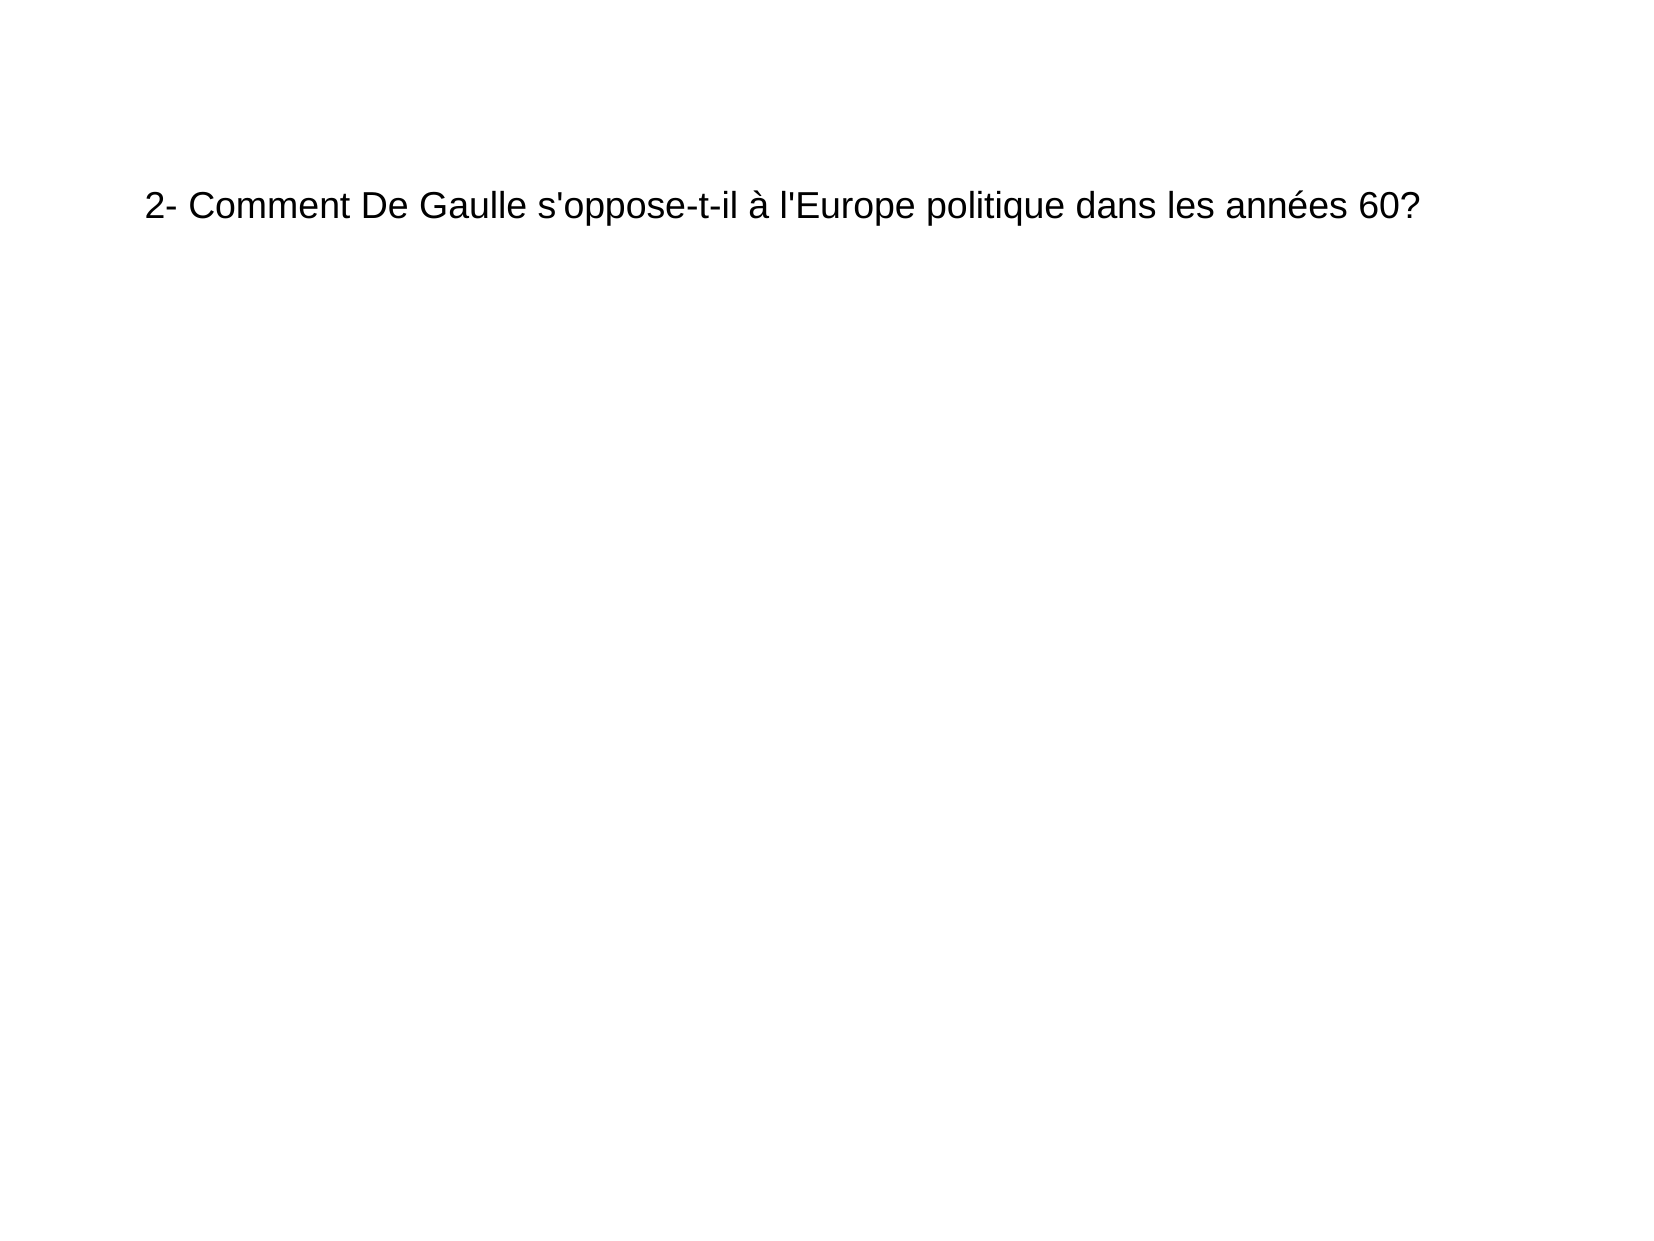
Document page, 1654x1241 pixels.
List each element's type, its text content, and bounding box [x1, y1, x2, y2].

text_box 2- Comment De Gaulle s'oppose-t-il à l'Europe politique dans les années 60? [129, 177, 1437, 235]
